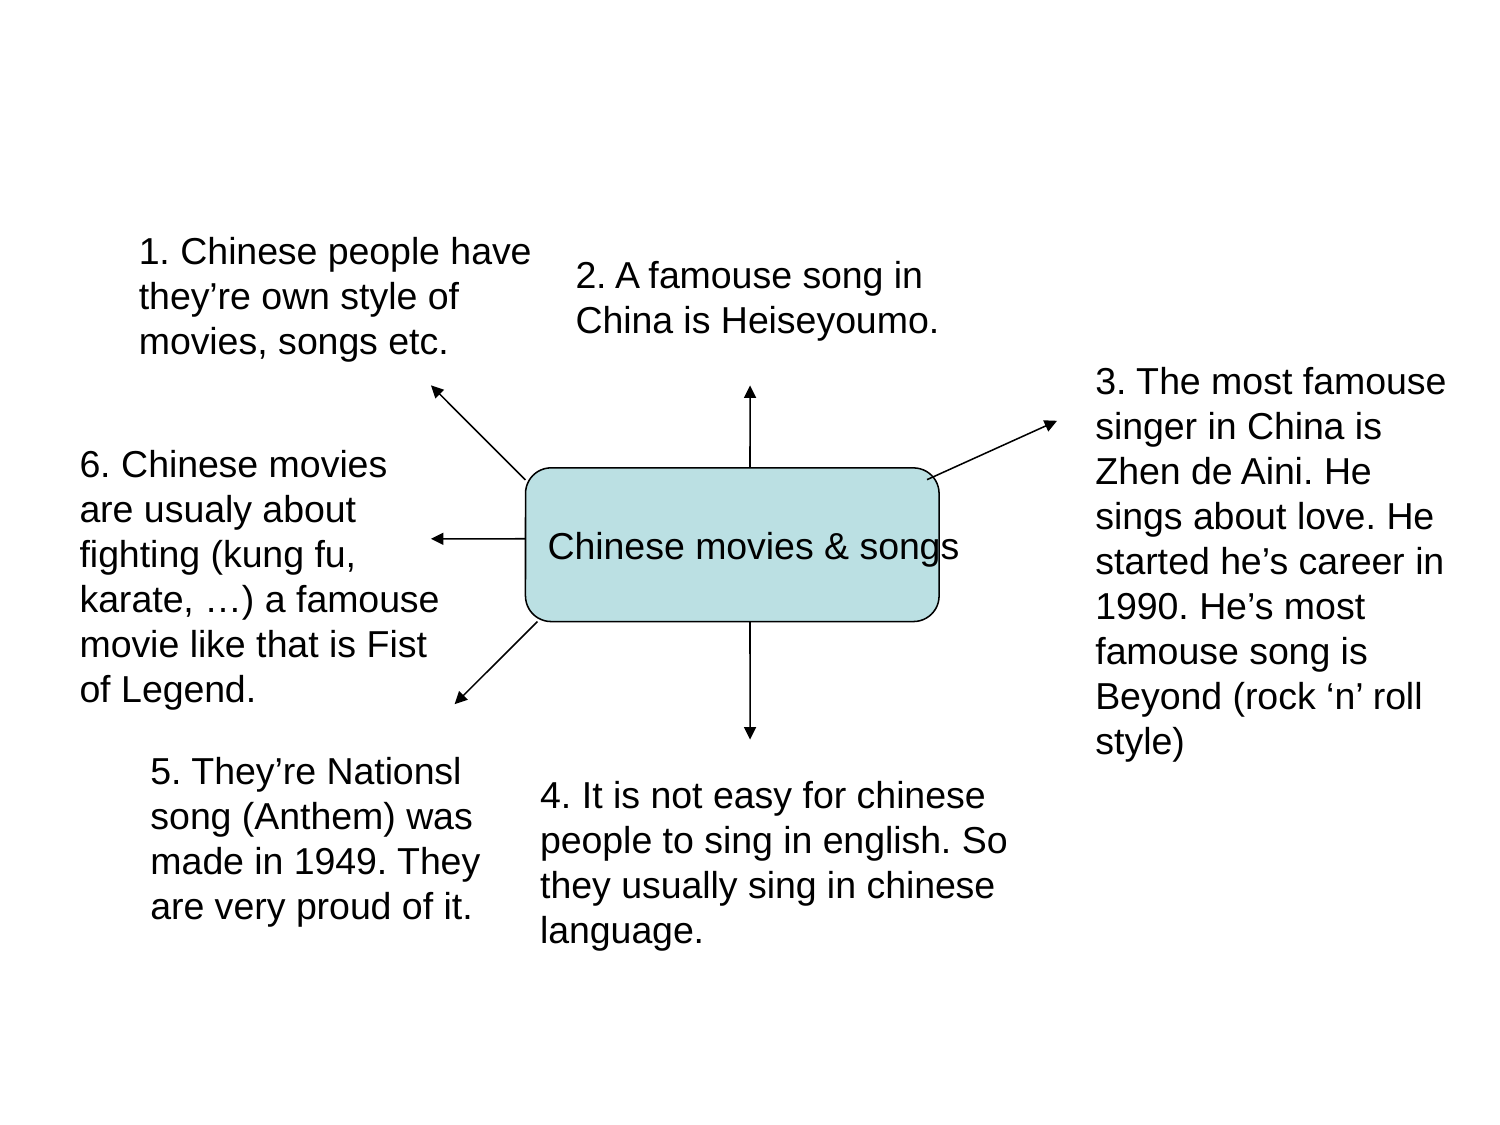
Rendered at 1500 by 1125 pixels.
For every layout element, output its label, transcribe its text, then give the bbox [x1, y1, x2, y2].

text_box Chinese movies & songs [525, 467, 940, 622]
text_box 5. They’re Nationsl song (Anthem) was made in 1949. They are very proud of it. [135, 739, 502, 935]
text_box 4. It is not easy for chinese people to sing in english. So they usually sing in chinese language. [525, 763, 1045, 959]
text_box 1. Chinese people have they’re own style of movies, songs etc. [123, 219, 573, 370]
text_box 3. The most famouse singer in China is Zhen de Aini. He sings about love. He started he’s career in 1990. He’s most famouse song is Beyond (rock ‘n’ roll style) [1080, 349, 1471, 770]
text_box 2. A famouse song in China is Heiseyoumo. [560, 243, 1010, 349]
text_box 6. Chinese movies are usualy about fighting (kung fu, karate, …) a famouse movie like that is Fist of Legend. [64, 432, 455, 718]
